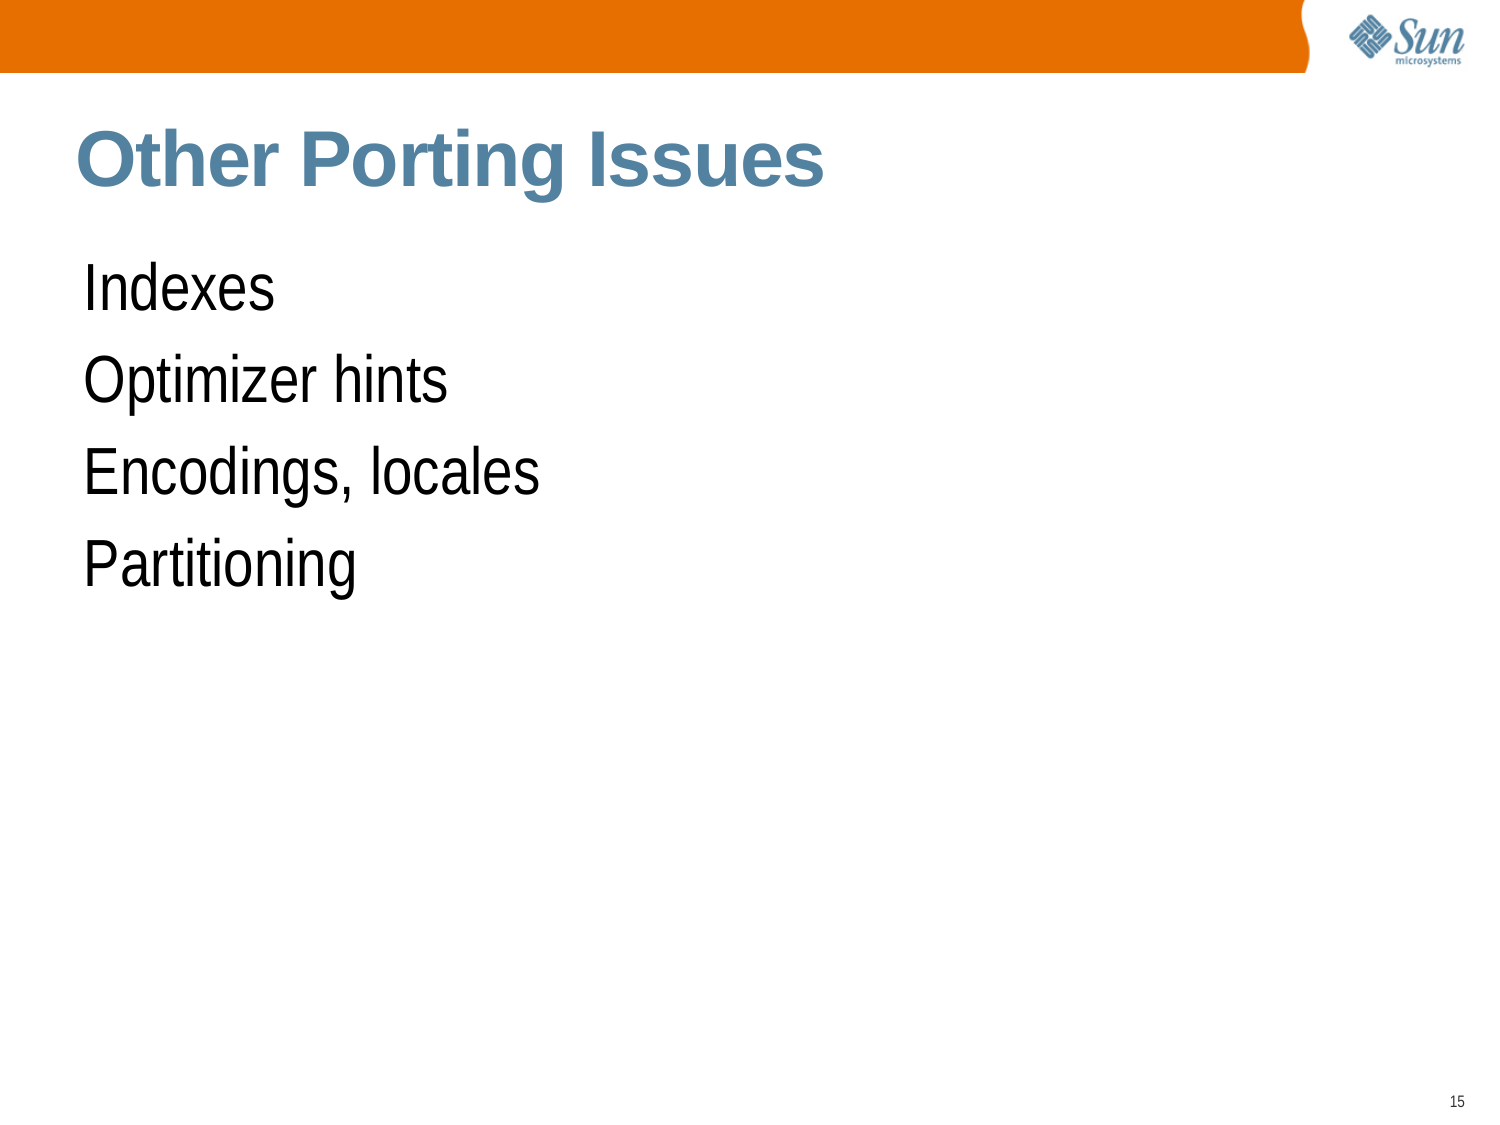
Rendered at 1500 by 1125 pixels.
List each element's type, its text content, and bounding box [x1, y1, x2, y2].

picture [0, 0, 1500, 73]
list Indexes Optimizer hints Encodings, locales Partitioning [64, 258, 1401, 1062]
title Other Porting Issues [75, 123, 1437, 227]
